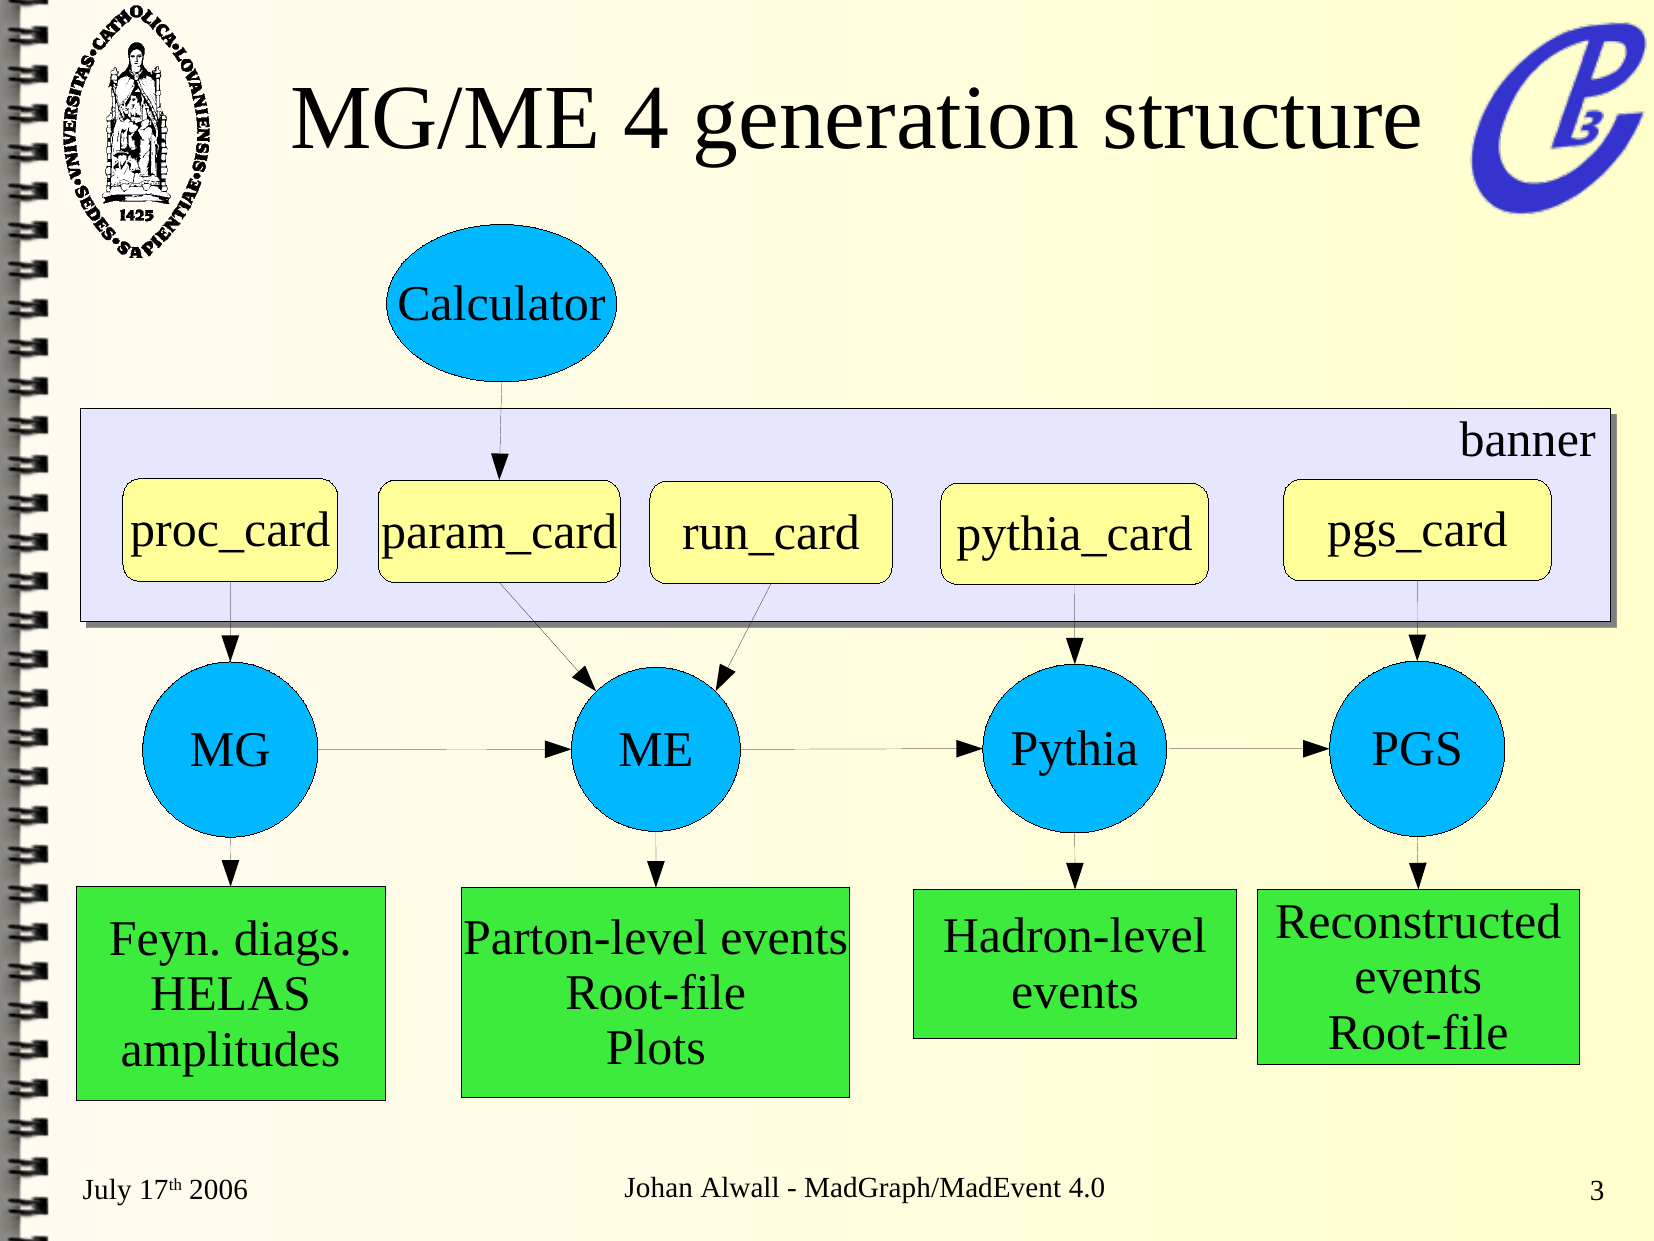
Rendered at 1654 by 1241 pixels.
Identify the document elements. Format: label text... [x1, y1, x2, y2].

text_box Reconstructed events Root-file [1257, 889, 1580, 1065]
text_box Feyn. diags. HELAS amplitudes [76, 886, 386, 1101]
text_box ME [571, 667, 741, 832]
text_box run_card [649, 481, 893, 584]
title MG/ME 4 generation structure [252, 28, 1463, 208]
picture [1467, 14, 1654, 216]
text_box pgs_card [1283, 479, 1552, 581]
text_box [80, 408, 533, 622]
text_box proc_card [122, 478, 338, 582]
text_box banner [1459, 412, 1594, 468]
text_box Parton-level events Root-file Plots [461, 887, 850, 1098]
text_box [500, 408, 1611, 622]
text_box PGS [1329, 661, 1505, 837]
picture [0, 0, 1654, 1241]
text_box param_card [378, 480, 621, 583]
text_box Calculator [386, 224, 617, 382]
text_box pythia_card [940, 483, 1209, 585]
text_box Pythia [982, 664, 1167, 833]
text_box Hadron-level events [913, 889, 1237, 1039]
text_box MG [142, 661, 318, 838]
